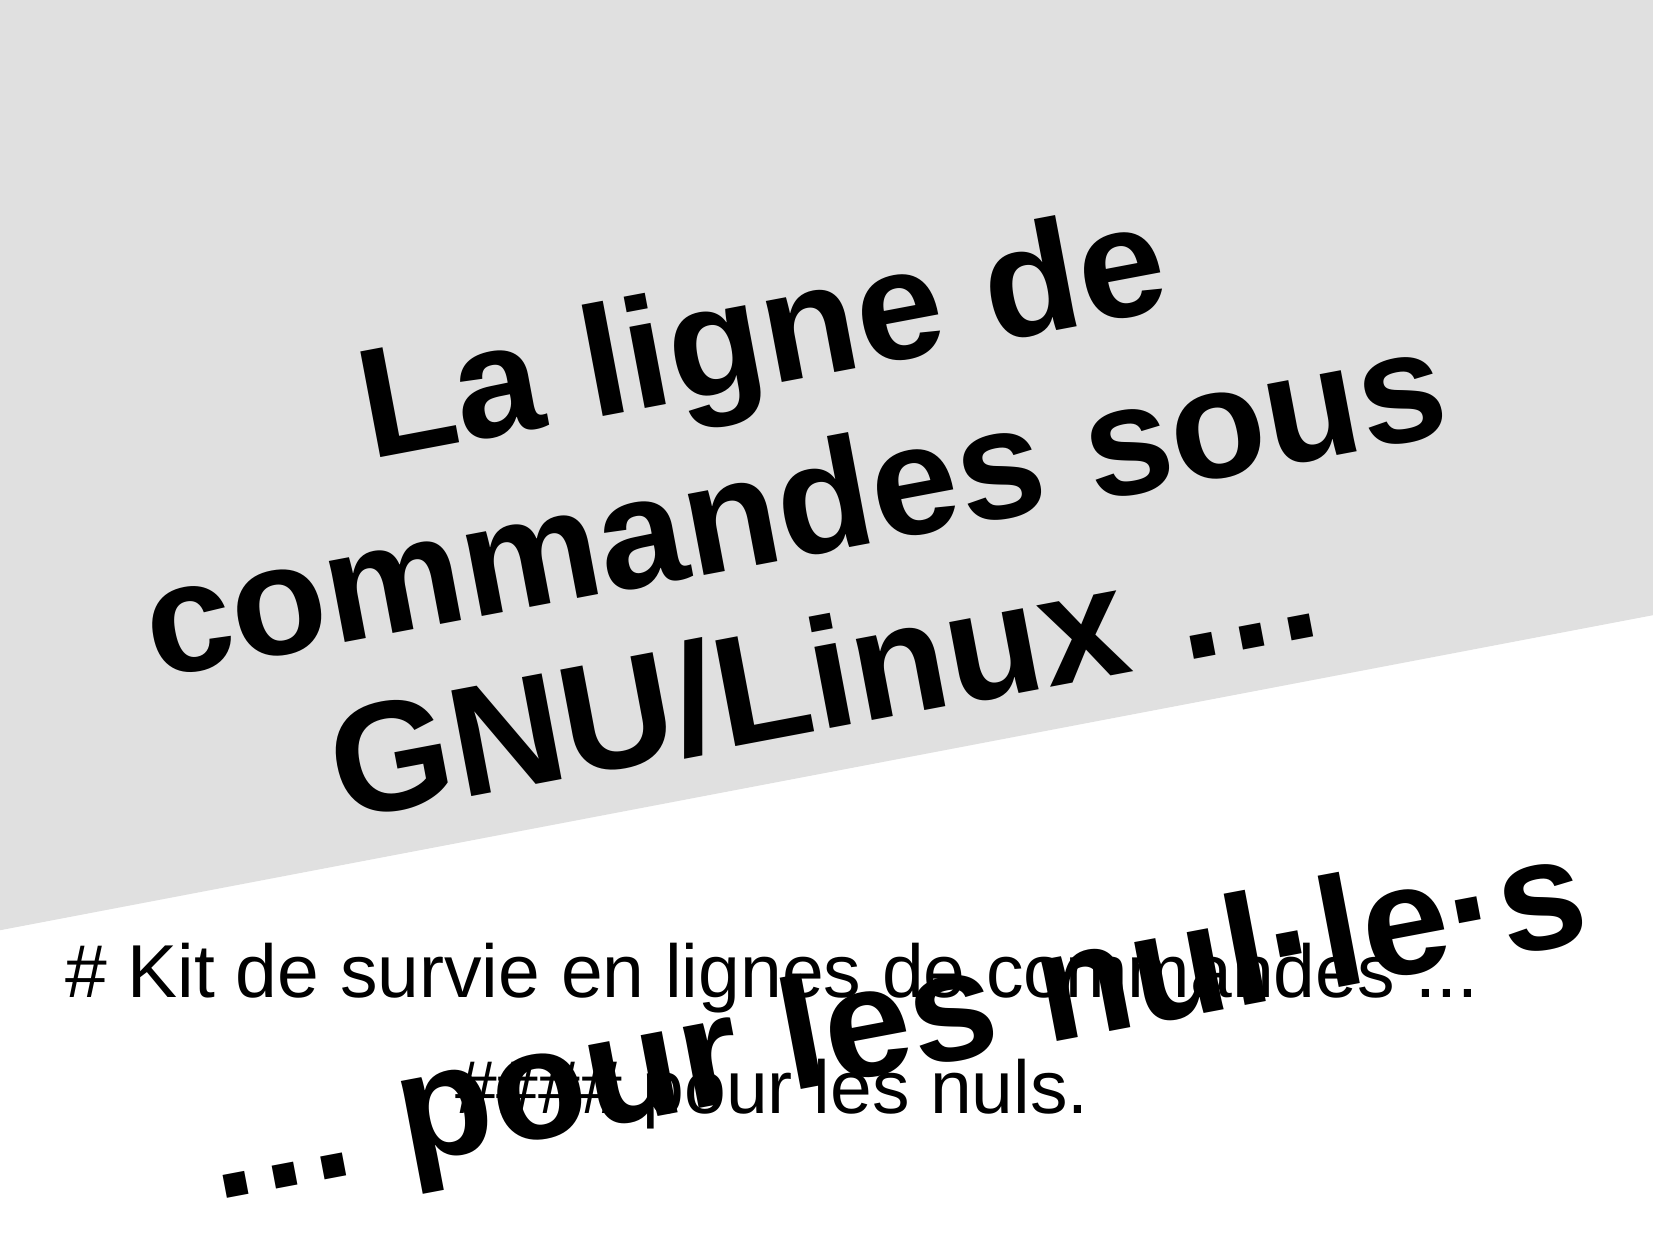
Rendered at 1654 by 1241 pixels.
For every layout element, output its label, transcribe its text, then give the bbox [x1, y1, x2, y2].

title La ligne de commandes sous GNU/Linux … … pour les nul·le·s [14, 106, 1639, 990]
list # Kit de survie en lignes de commandes ... #### pour les nuls. [44, 929, 1500, 1241]
